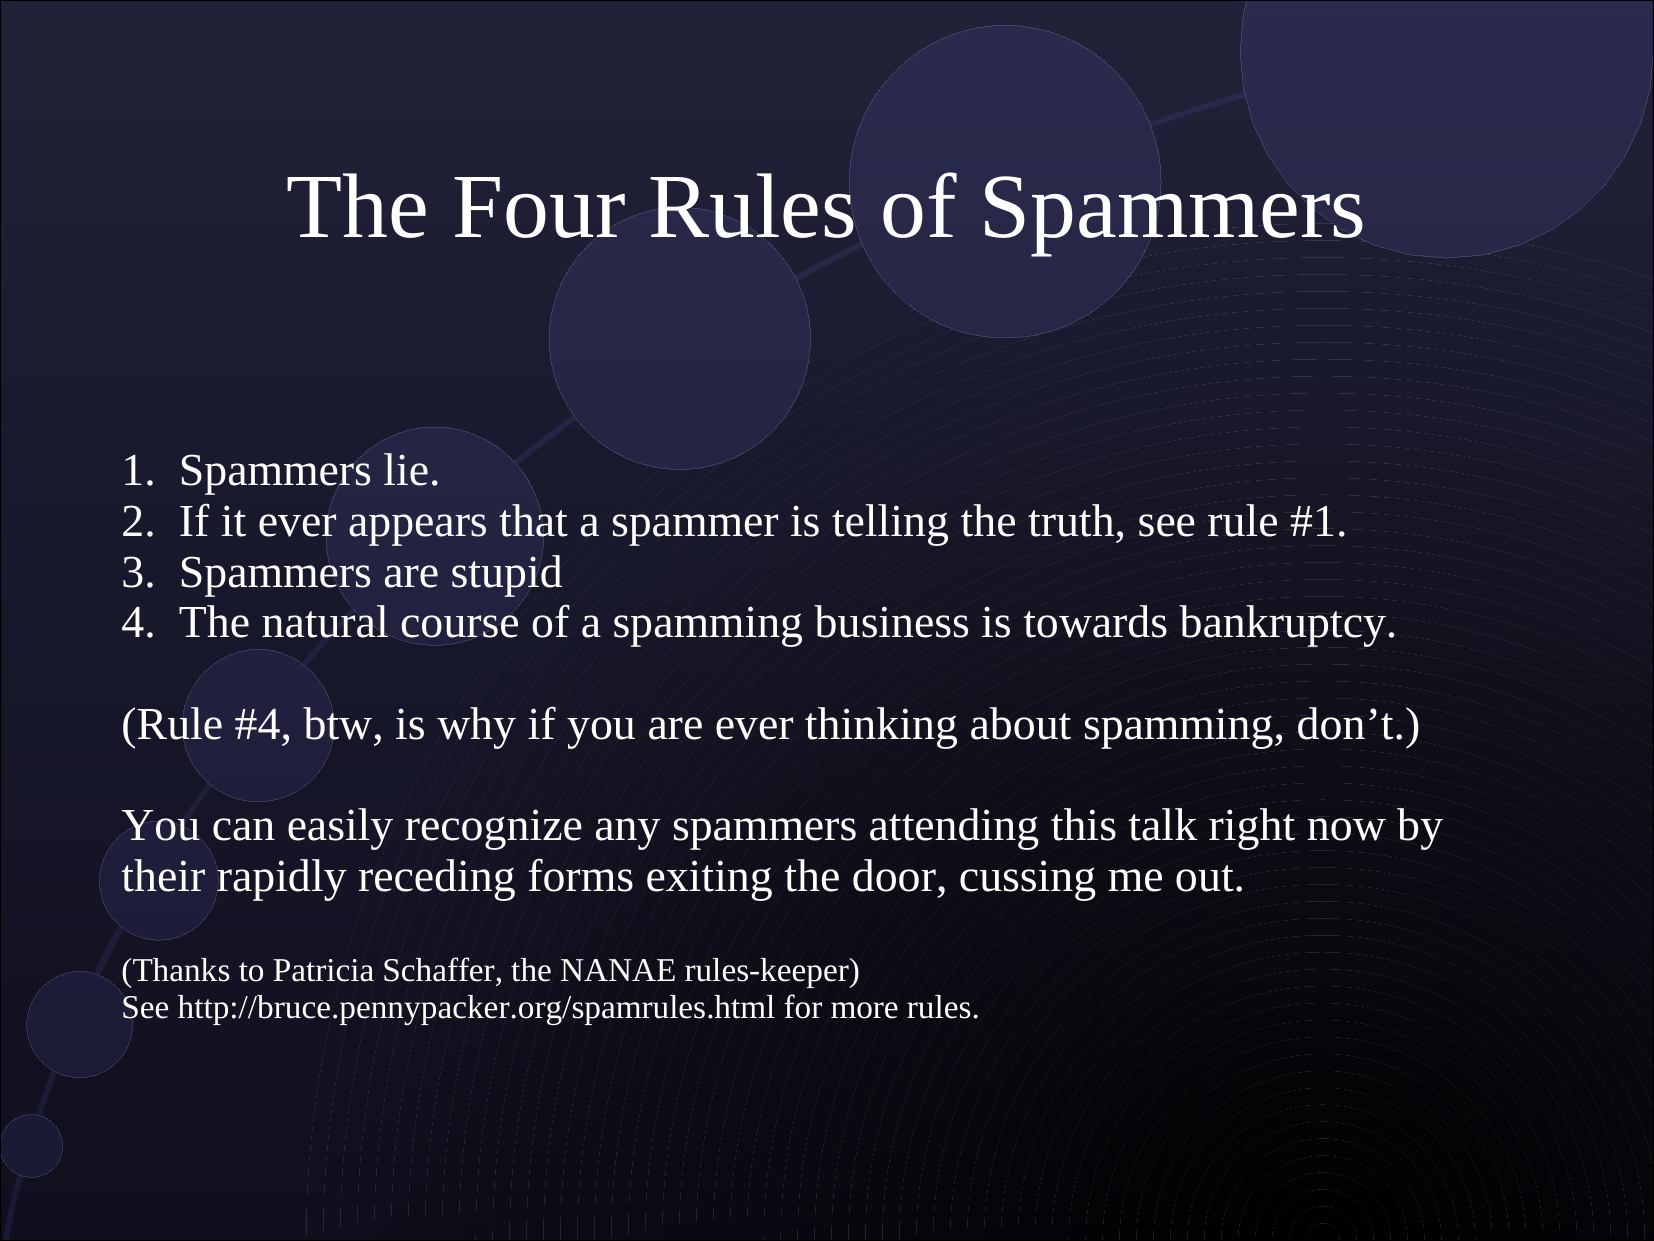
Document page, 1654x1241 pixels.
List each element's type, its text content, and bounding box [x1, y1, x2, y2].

title The Four Rules of Spammers [121, 102, 1534, 311]
subtitle 1. Spammers lie. 2. If it ever appears that a spammer is telling the truth, see rule #1. 3. Spammers are stupid 4. The natural course of a spamming business is towards bankruptcy. (Rule #4, btw, is why if you are ever thinking about spamming, don’t.) You can easily recognize any spammers attending this talk right now by their rapidly receding forms exiting the door, cussing me out. (Thanks to Patricia Schaffer, the NANAE rules-keeper) See http://bruce.pennypacker.org/spamrules.html for more rules. [121, 344, 1534, 1127]
